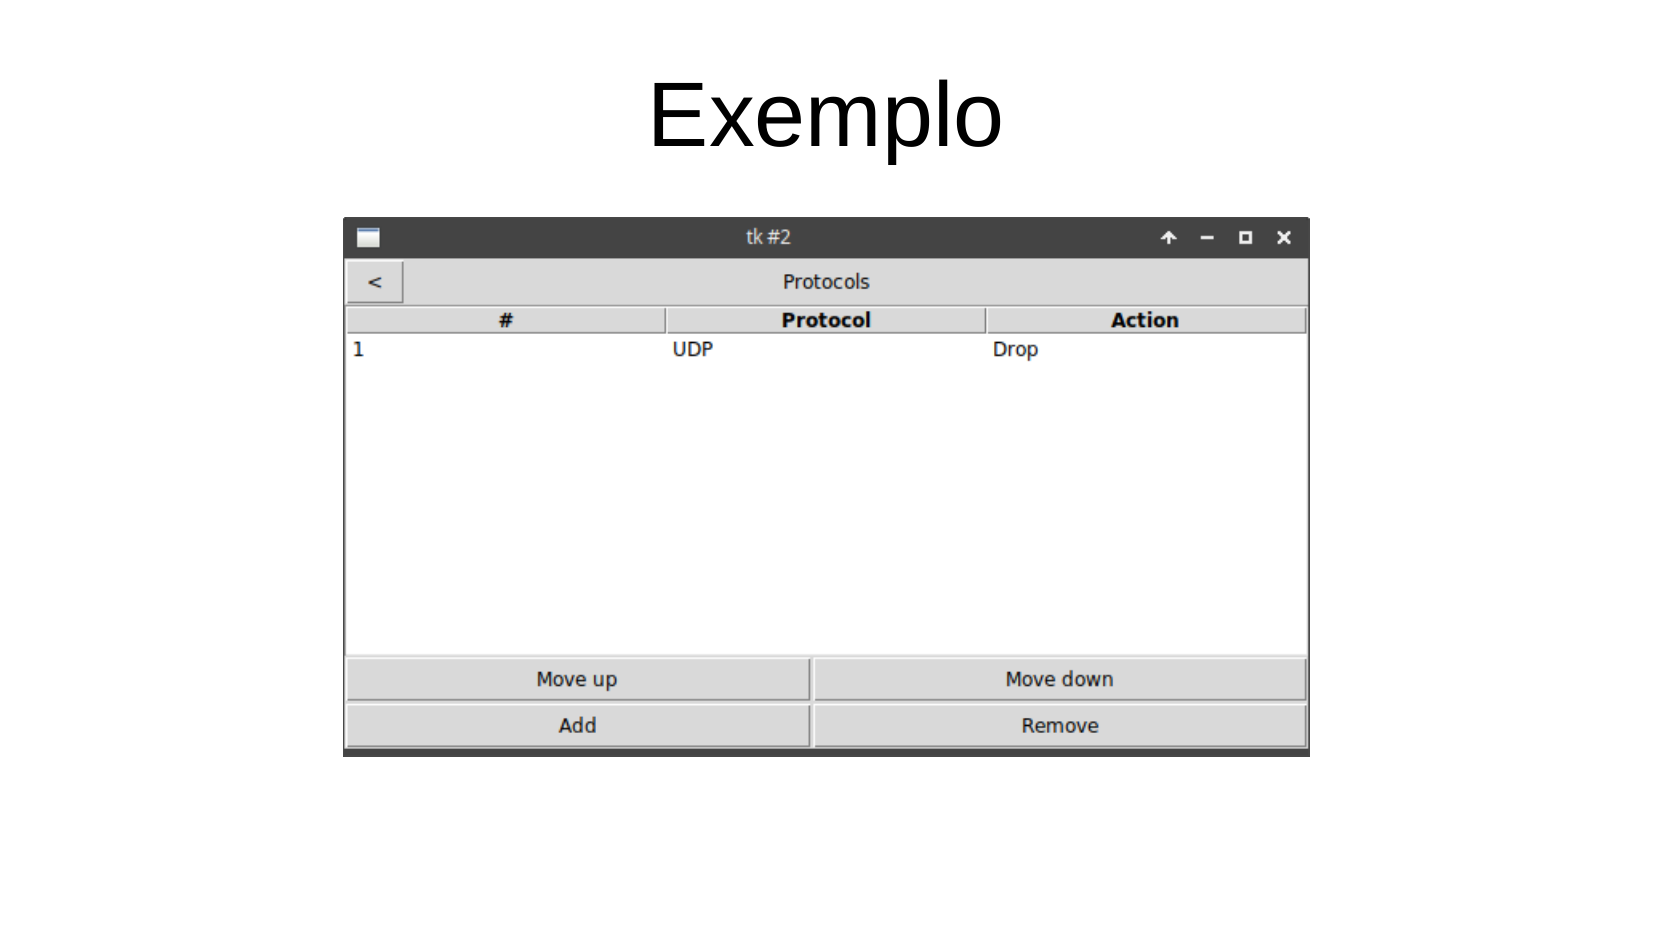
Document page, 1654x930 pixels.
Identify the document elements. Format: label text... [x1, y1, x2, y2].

picture [343, 217, 1310, 757]
title Exemplo [82, 37, 1571, 193]
